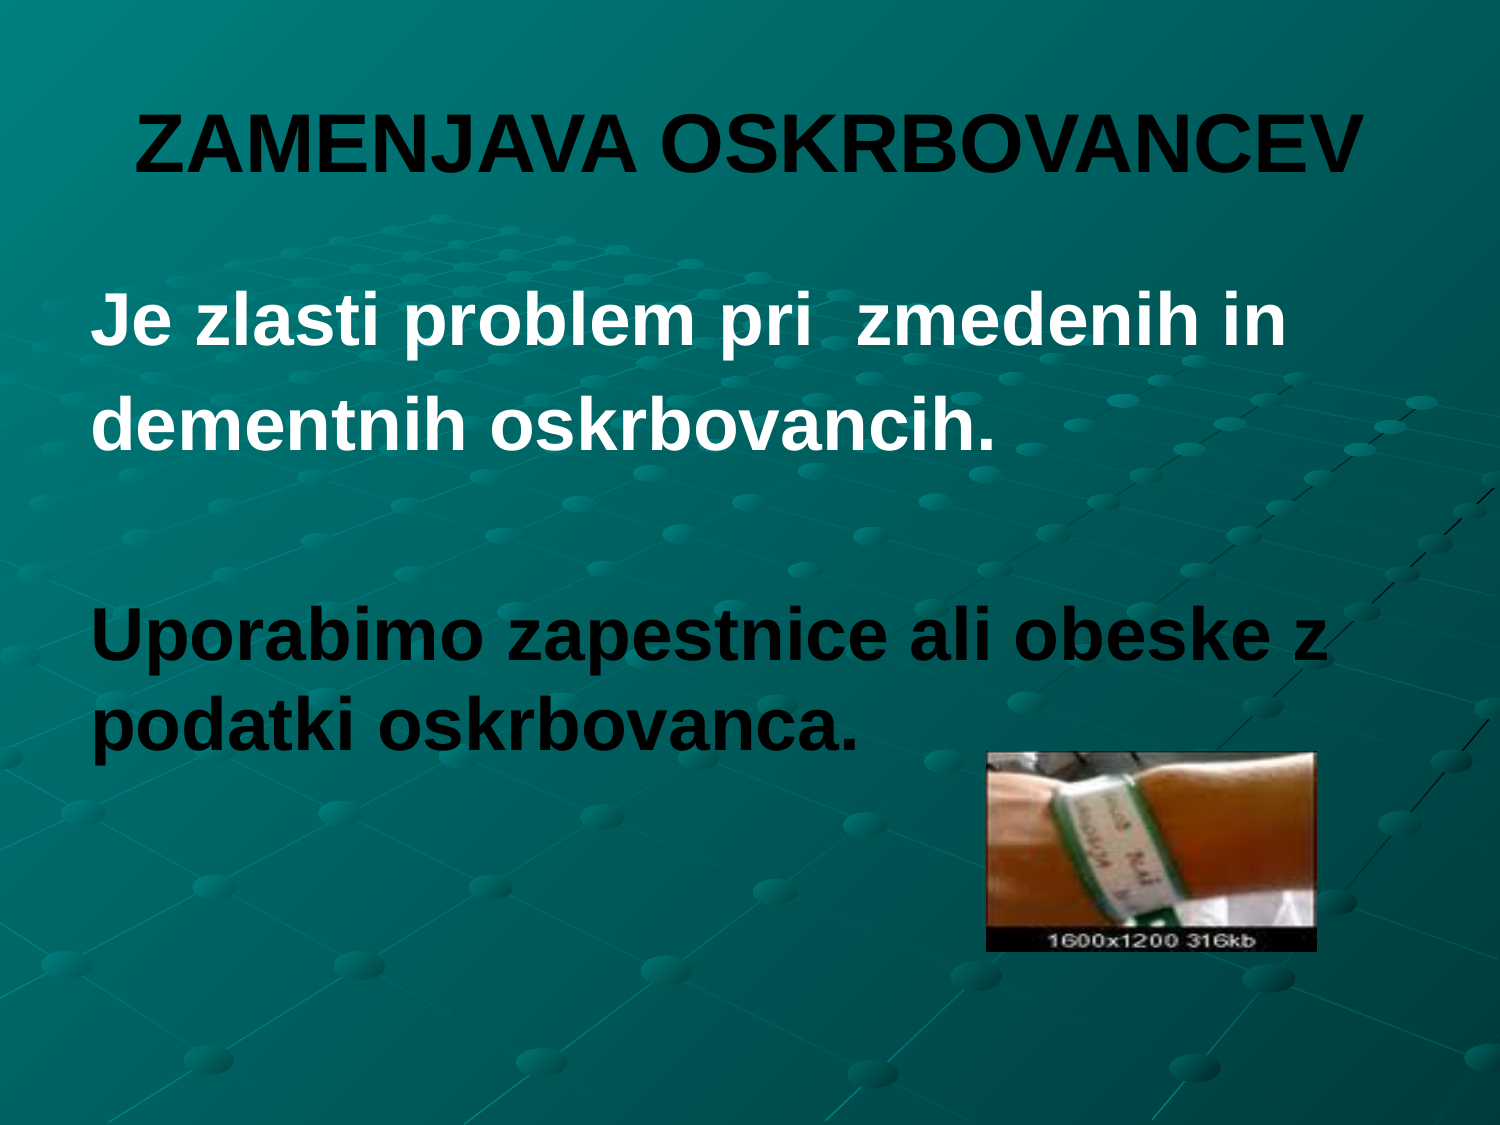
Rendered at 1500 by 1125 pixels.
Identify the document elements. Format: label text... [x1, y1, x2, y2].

title ZAMENJAVA OSKRBOVANCEV [75, 45, 1425, 233]
picture [986, 751, 1317, 952]
list Je zlasti problem pri zmedenih in dementnih oskrbovancih. Uporabimo zapestnice ali obeske z podatki oskrbovanca. [75, 262, 1425, 1007]
